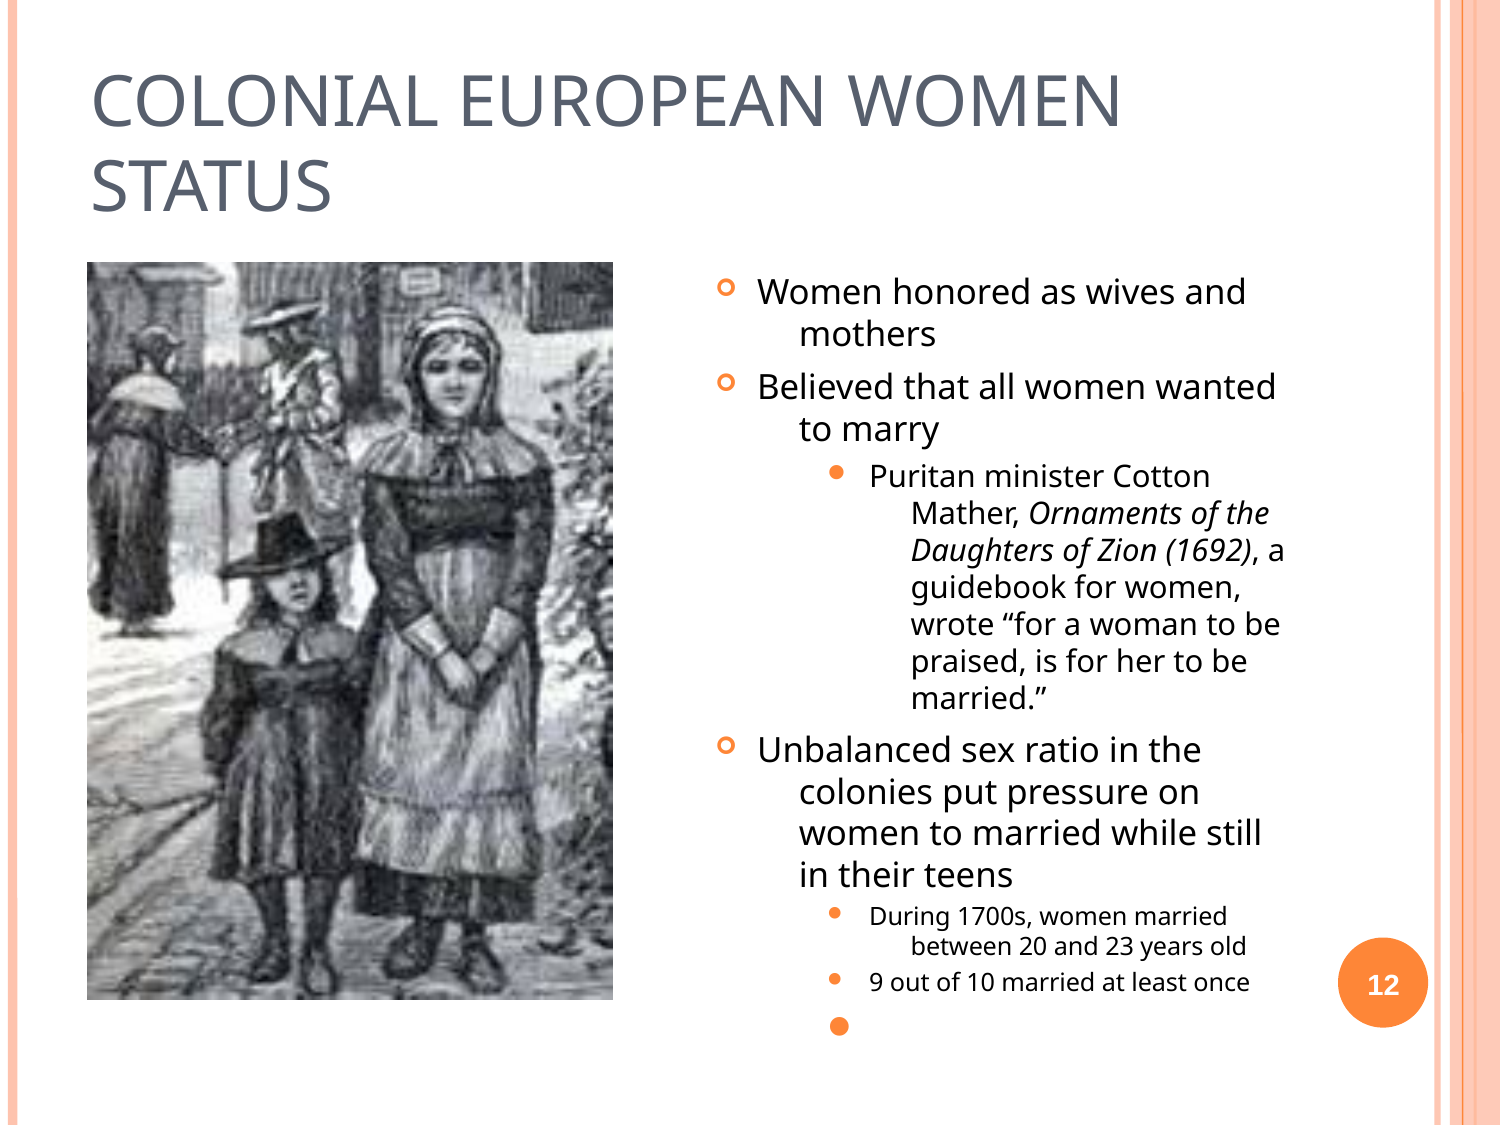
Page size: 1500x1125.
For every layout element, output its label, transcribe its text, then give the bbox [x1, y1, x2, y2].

list Women honored as wives and mothers Believed that all women wanted to marry Puritan minister Cotton Mather, Ornaments of the Daughters of Zion (1692), a guidebook for women, wrote “for a woman to be praised, is for her to be married.” Unbalanced sex ratio in the colonies put pressure on women to married while still in their teens During 1700s, women married between 20 and 23 years old 9 out of 10 married at least once [700, 262, 1301, 1013]
title Colonial European Women Status [75, 45, 1300, 233]
text_box [1333, 940, 1434, 1027]
picture [87, 262, 613, 1000]
